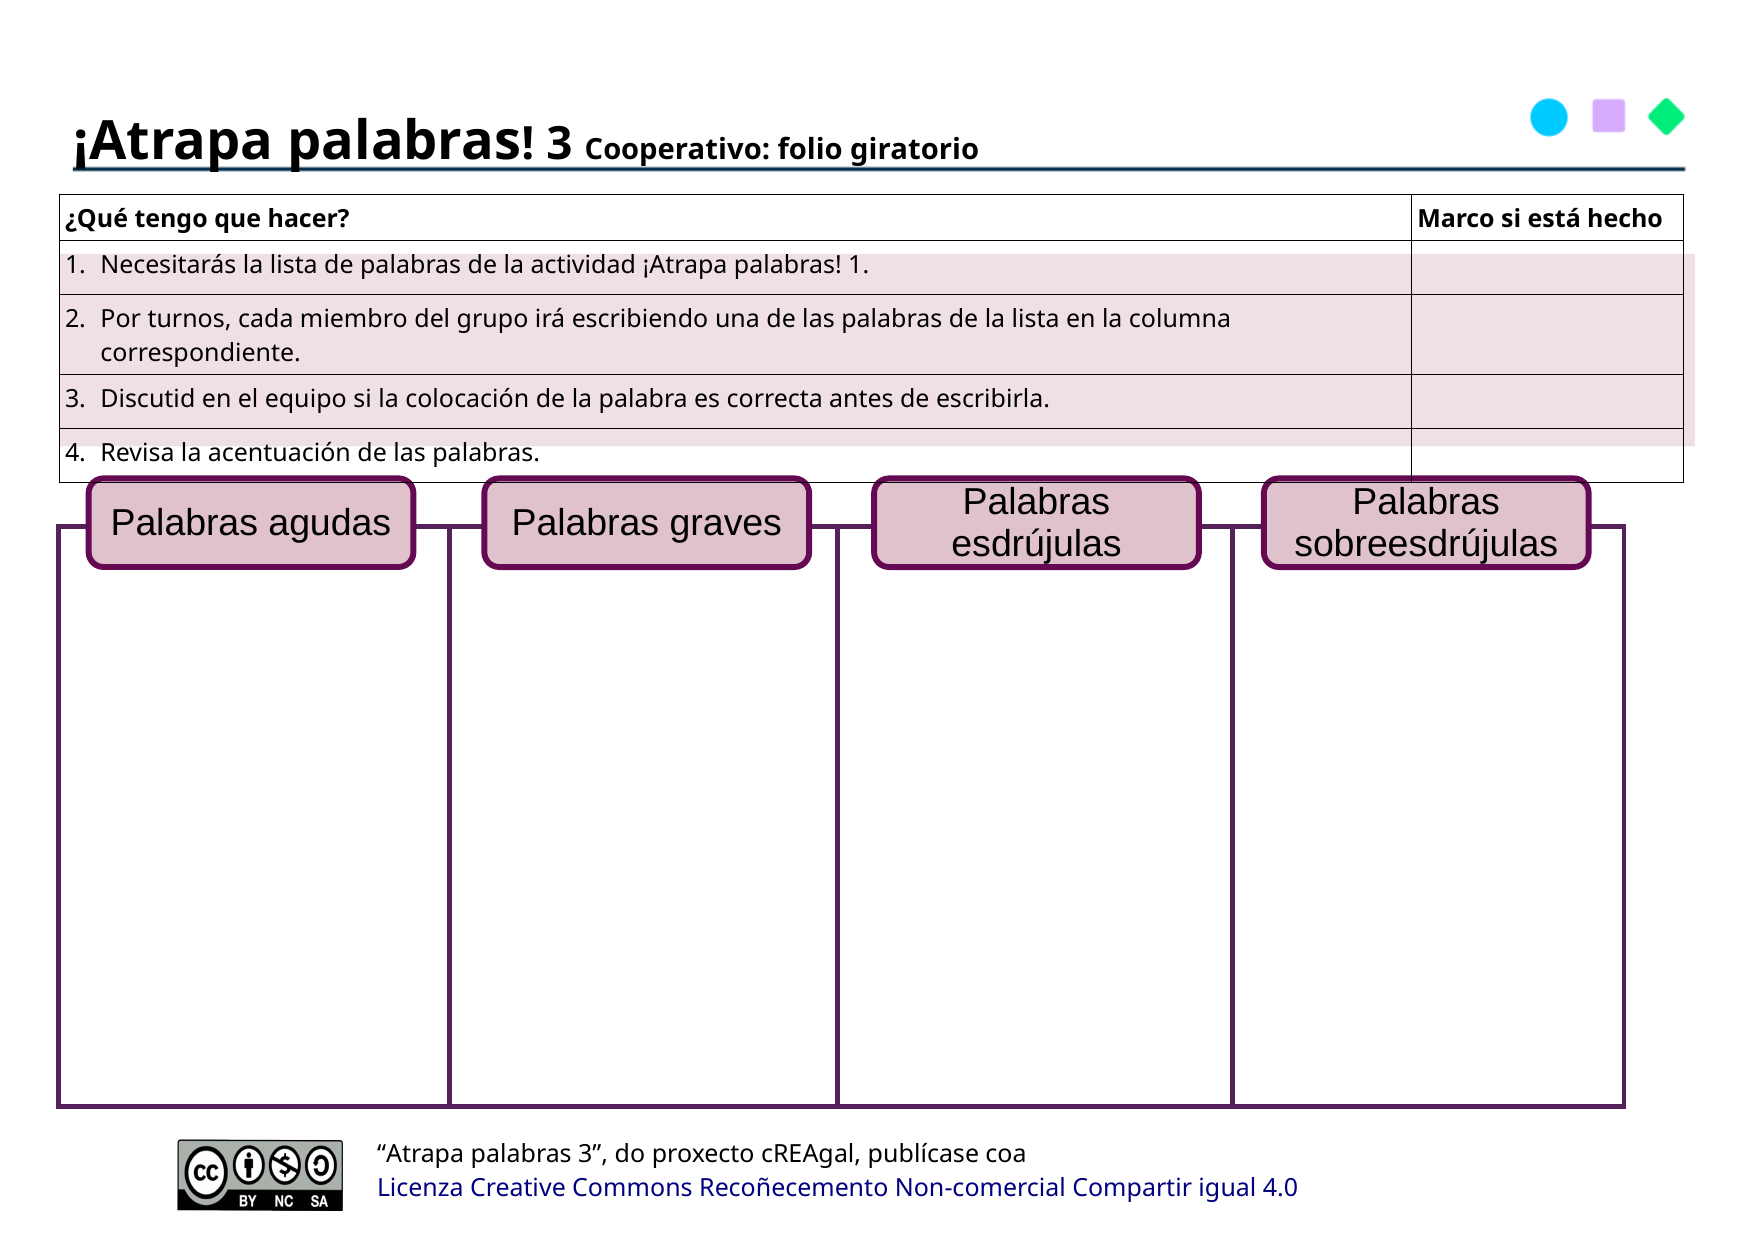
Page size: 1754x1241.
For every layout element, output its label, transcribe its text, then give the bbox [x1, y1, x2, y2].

table_cell Discutid en el equipo si la colocación de la palabra es correcta antes de escribirla. [60, 375, 1411, 428]
text_box Palabras sobreesdrújulas [1263, 483, 1589, 568]
text_box Palabras esdrújulas [874, 483, 1199, 568]
table_header ¿Qué tengo que hacer? [60, 195, 1411, 240]
text_box ¡Atrapa palabras! 3 Cooperativo: folio giratorio [59, 94, 1241, 189]
table_cell Por turnos, cada miembro del grupo irá escribiendo una de las palabras de la lista en la columna correspondiente. [60, 295, 1411, 374]
table_cell Necesitarás la lista de palabras de la actividad ¡Atrapa palabras! 1. [60, 241, 1411, 294]
table_cell Revisa la acentuación de las palabras. [60, 429, 1411, 482]
text_box Palabras agudas [88, 483, 414, 567]
picture [59, 70, 1695, 194]
table_cell [1412, 375, 1683, 428]
table_header Marco si está hecho [1412, 195, 1683, 240]
table_header [1235, 529, 1622, 1104]
text_box Palabras graves [484, 483, 810, 568]
table_header [840, 529, 1230, 1104]
table_cell [1412, 429, 1683, 482]
picture [177, 1139, 343, 1211]
text_box “Atrapa palabras 3”, do proxecto cREAgal, publícase coa Licenza Creative Commons Recoñecemento Non-comercial Compartir igual 4.0 [362, 1127, 1506, 1226]
table_header [452, 529, 835, 1104]
table_cell [1412, 241, 1683, 294]
table_cell [1412, 295, 1683, 374]
table_header [61, 529, 447, 1104]
text_box [1684, 253, 1695, 447]
